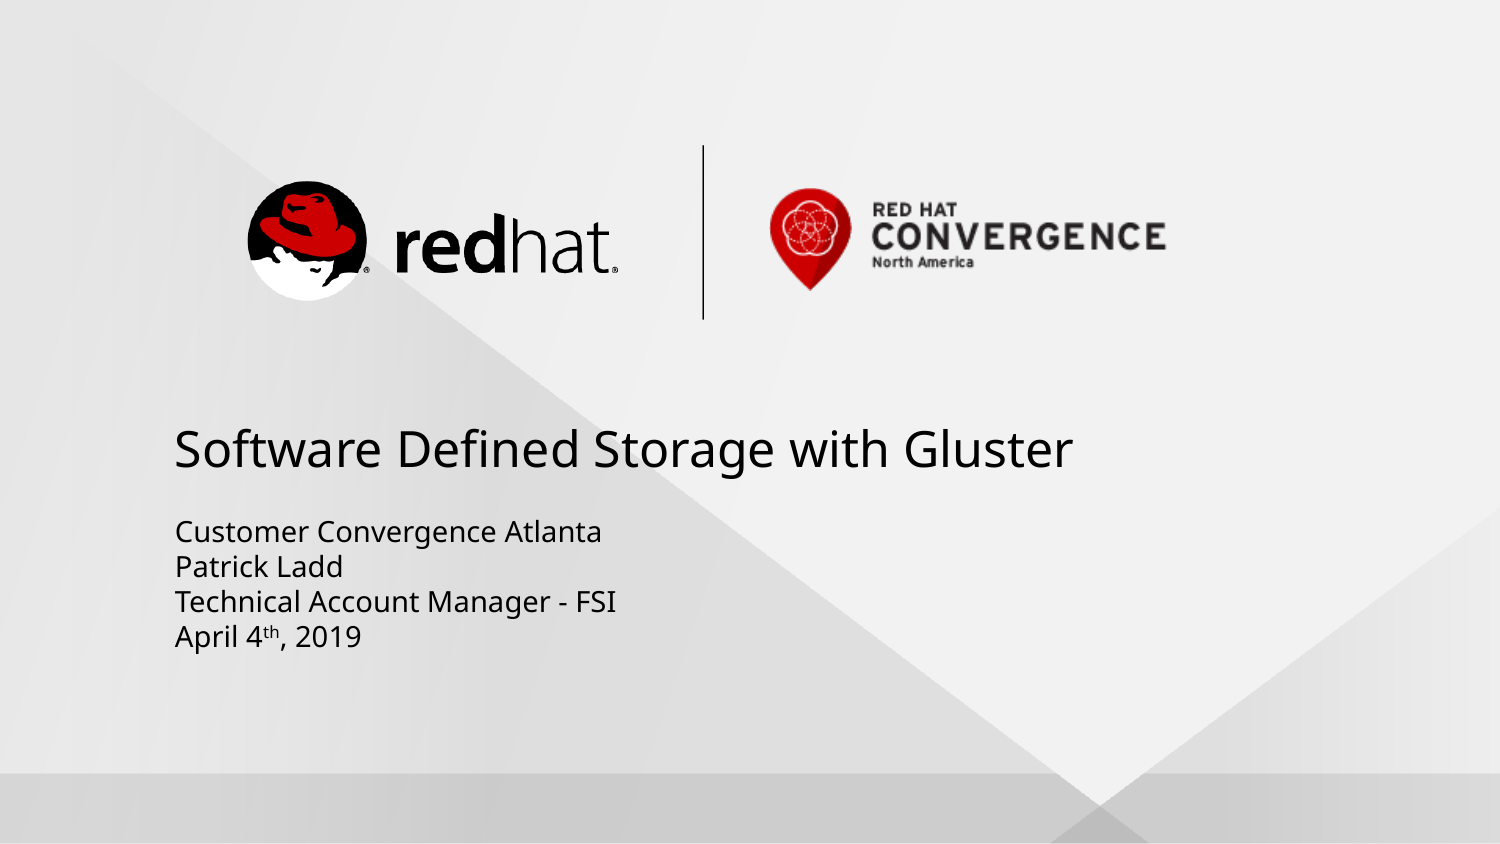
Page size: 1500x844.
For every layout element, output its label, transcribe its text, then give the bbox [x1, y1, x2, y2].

picture [0, 0, 1500, 844]
title Software Defined Storage with Gluster [160, 417, 1451, 493]
subtitle Customer Convergence Atlanta Patrick Ladd Technical Account Manager - FSI April 4th, 2019 [160, 498, 1451, 629]
